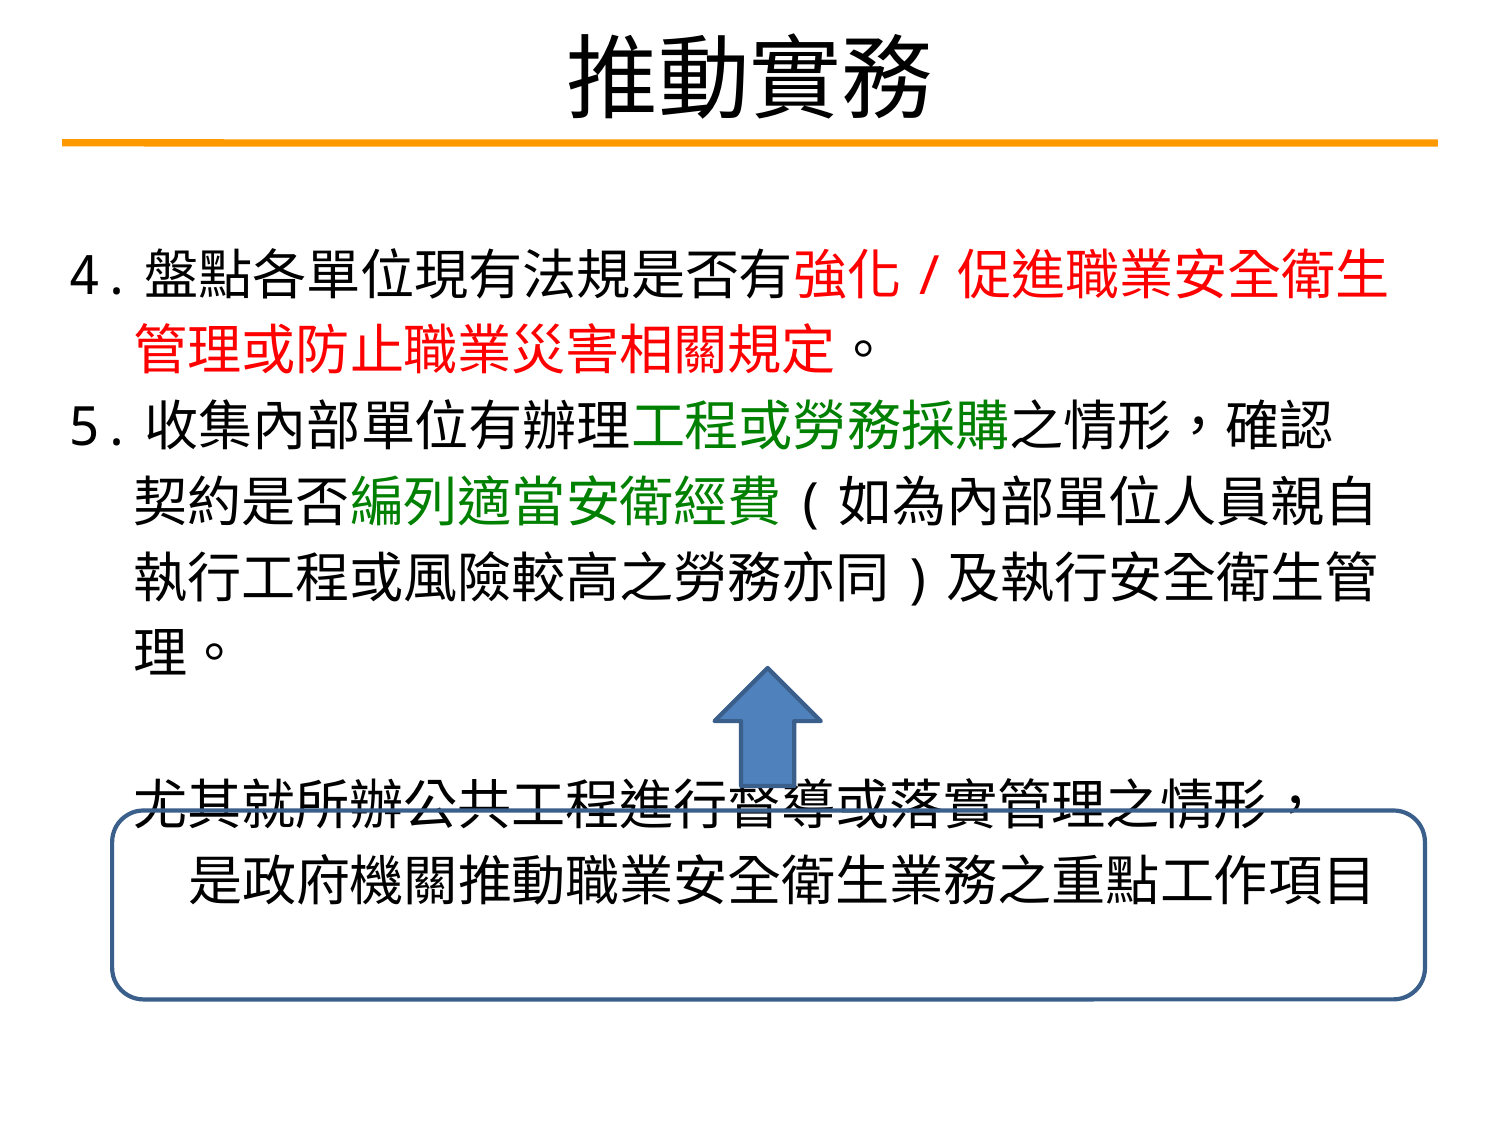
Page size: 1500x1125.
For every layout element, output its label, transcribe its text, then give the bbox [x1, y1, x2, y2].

text_box [714, 667, 821, 787]
title 推動實務 [75, 0, 1425, 149]
list 4.盤點各單位現有法規是否有強化/促進職業安全衛生 管理或防止職業災害相關規定。 5.收集內部單位有辦理工程或勞務採購之情形，確認 契約是否編列適當安衛經費(如為內部單位人員親自 執行工程或風險較高之勞務亦同)及執行安全衛生管 理。 尤其就所辦公共工程進行督導或落實管理之情形， 是政府機關推動職業安全衛生業務之重點工作項目 [53, 232, 1483, 1125]
